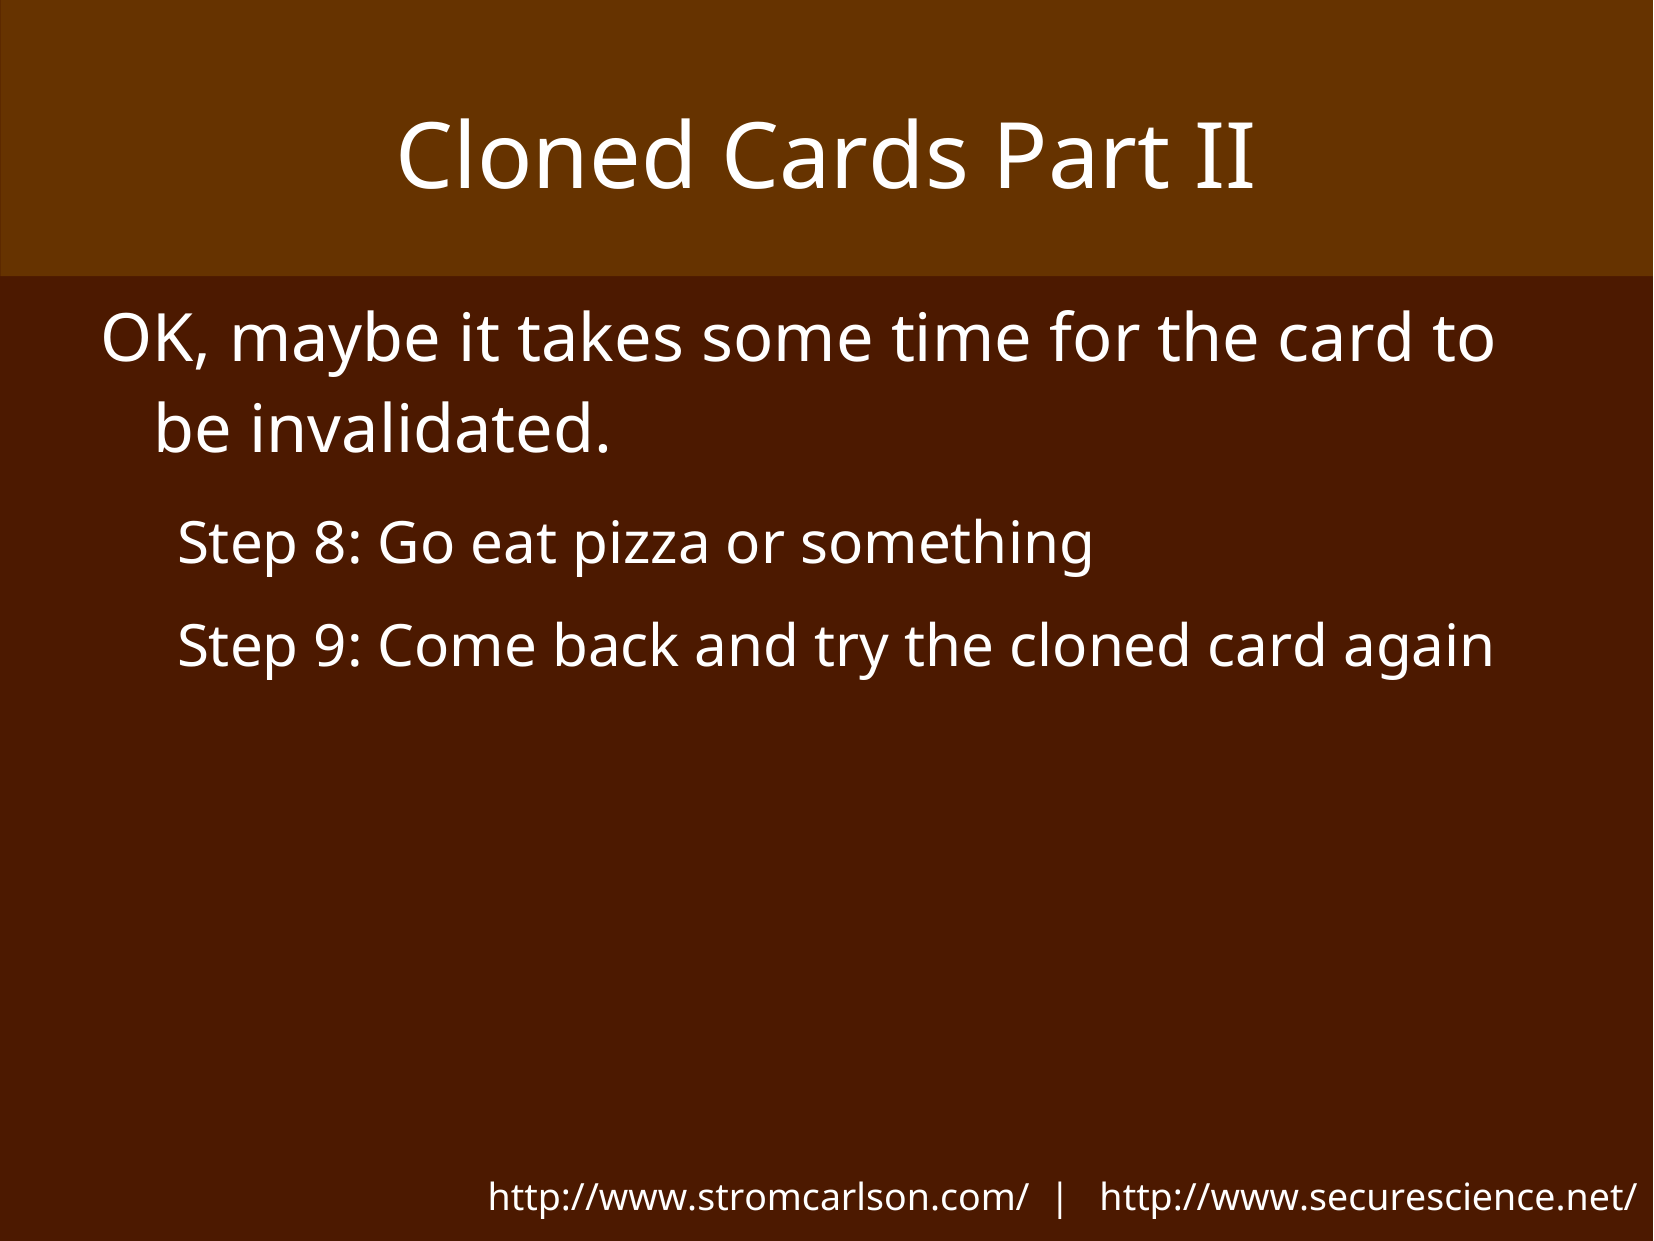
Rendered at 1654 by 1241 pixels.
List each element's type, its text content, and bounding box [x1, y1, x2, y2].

title Cloned Cards Part II [82, 49, 1571, 257]
list OK, maybe it takes some time for the card to be invalidated. Step 8: Go eat pizza or something Step 9: Come back and try the cloned card again [82, 290, 1571, 1109]
